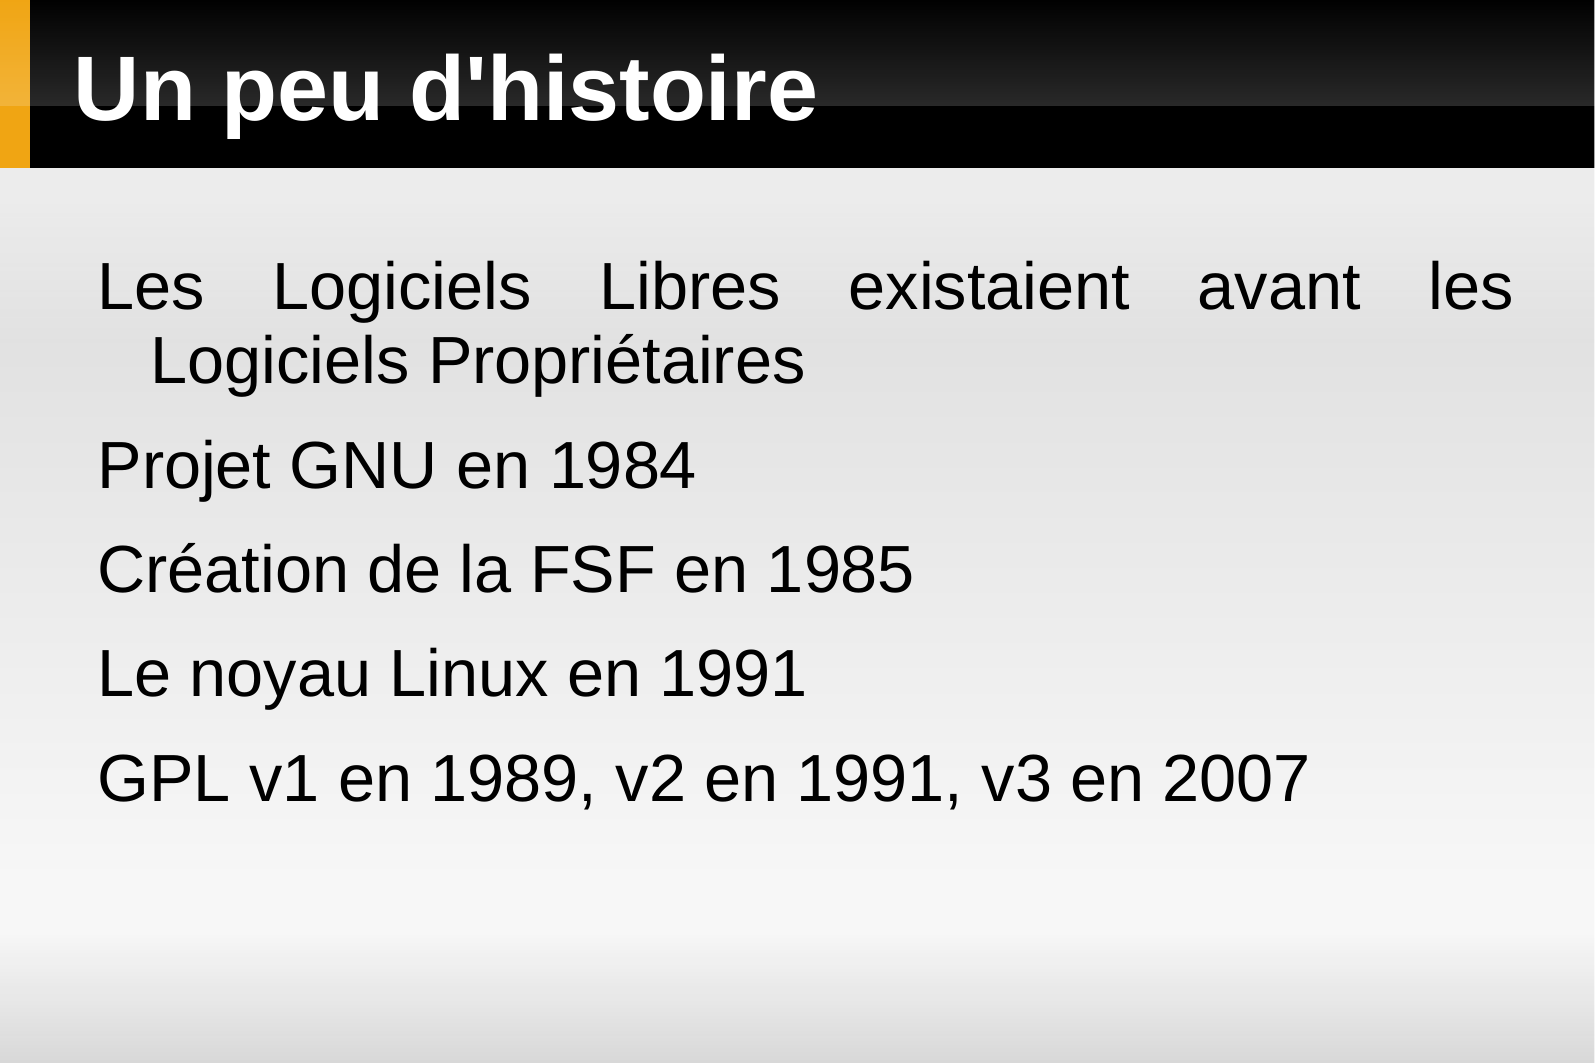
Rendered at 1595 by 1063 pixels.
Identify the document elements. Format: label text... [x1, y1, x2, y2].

picture [0, 0, 1595, 1063]
list Les Logiciels Libres existaient avant les Logiciels Propriétaires Projet GNU en 1984 Création de la FSF en 1985 Le noyau Linux en 1991 GPL v1 en 1989, v2 en 1991, v3 en 2007 [79, 248, 1515, 936]
title Un peu d'histoire [74, 7, 1510, 171]
